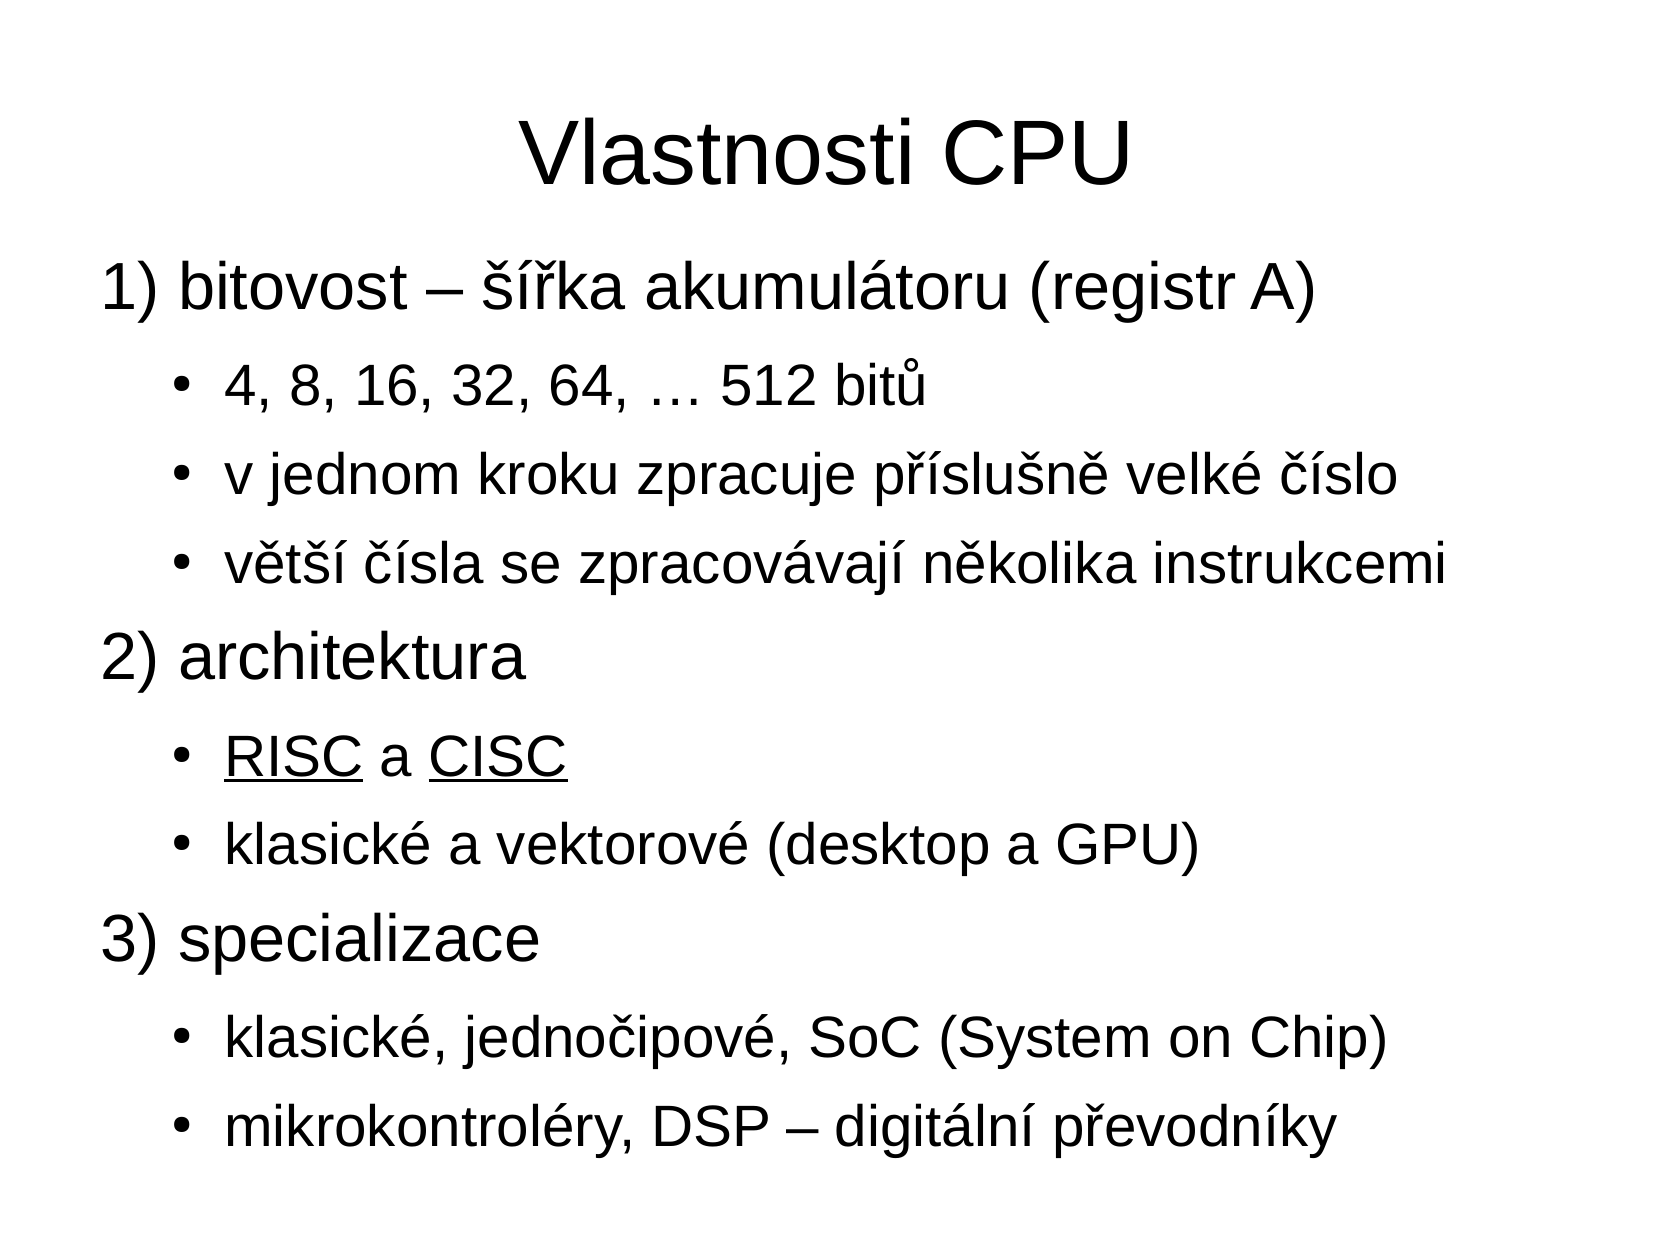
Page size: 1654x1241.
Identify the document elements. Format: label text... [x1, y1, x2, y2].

title Vlastnosti CPU [82, 56, 1571, 248]
list bitovost – šířka akumulátoru (registr A) 4, 8, 16, 32, 64, … 512 bitů v jednom kroku zpracuje příslušně velké číslo větší čísla se zpracovávají několika instrukcemi architektura RISC a CISC klasické a vektorové (desktop a GPU) specializace klasické, jednočipové, SoC (System on Chip) mikrokontroléry, DSP – digitální převodníky [82, 248, 1571, 1159]
